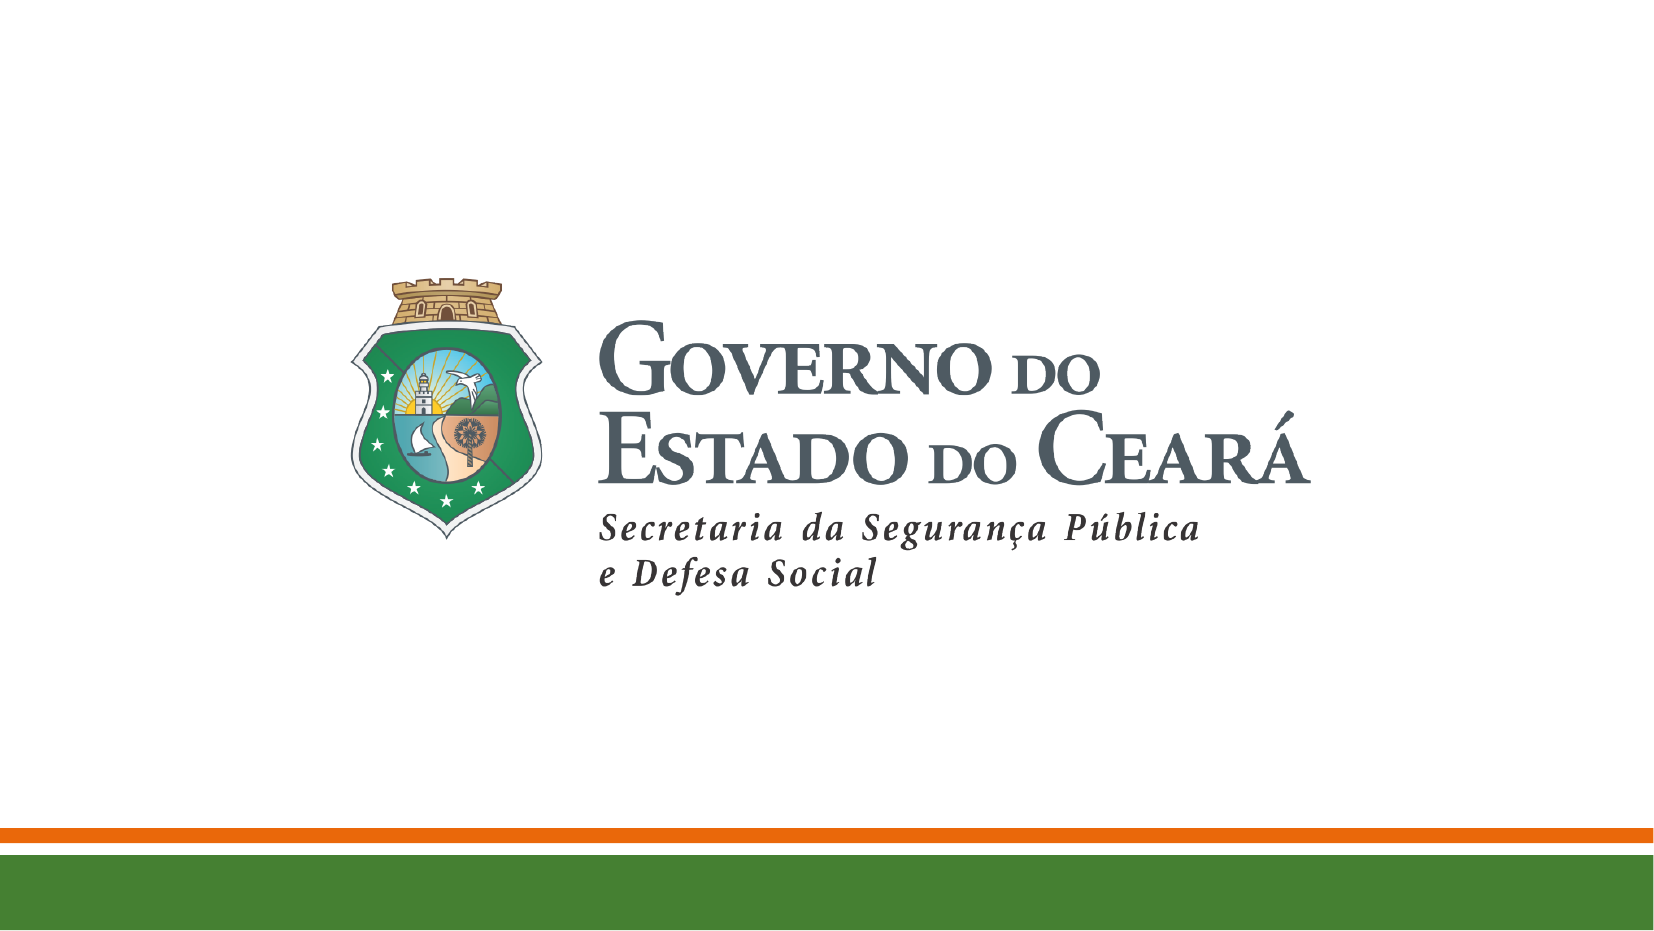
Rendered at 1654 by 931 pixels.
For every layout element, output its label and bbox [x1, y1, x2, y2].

picture [350, 278, 1311, 596]
text_box [0, 828, 1654, 844]
text_box [0, 855, 1654, 931]
